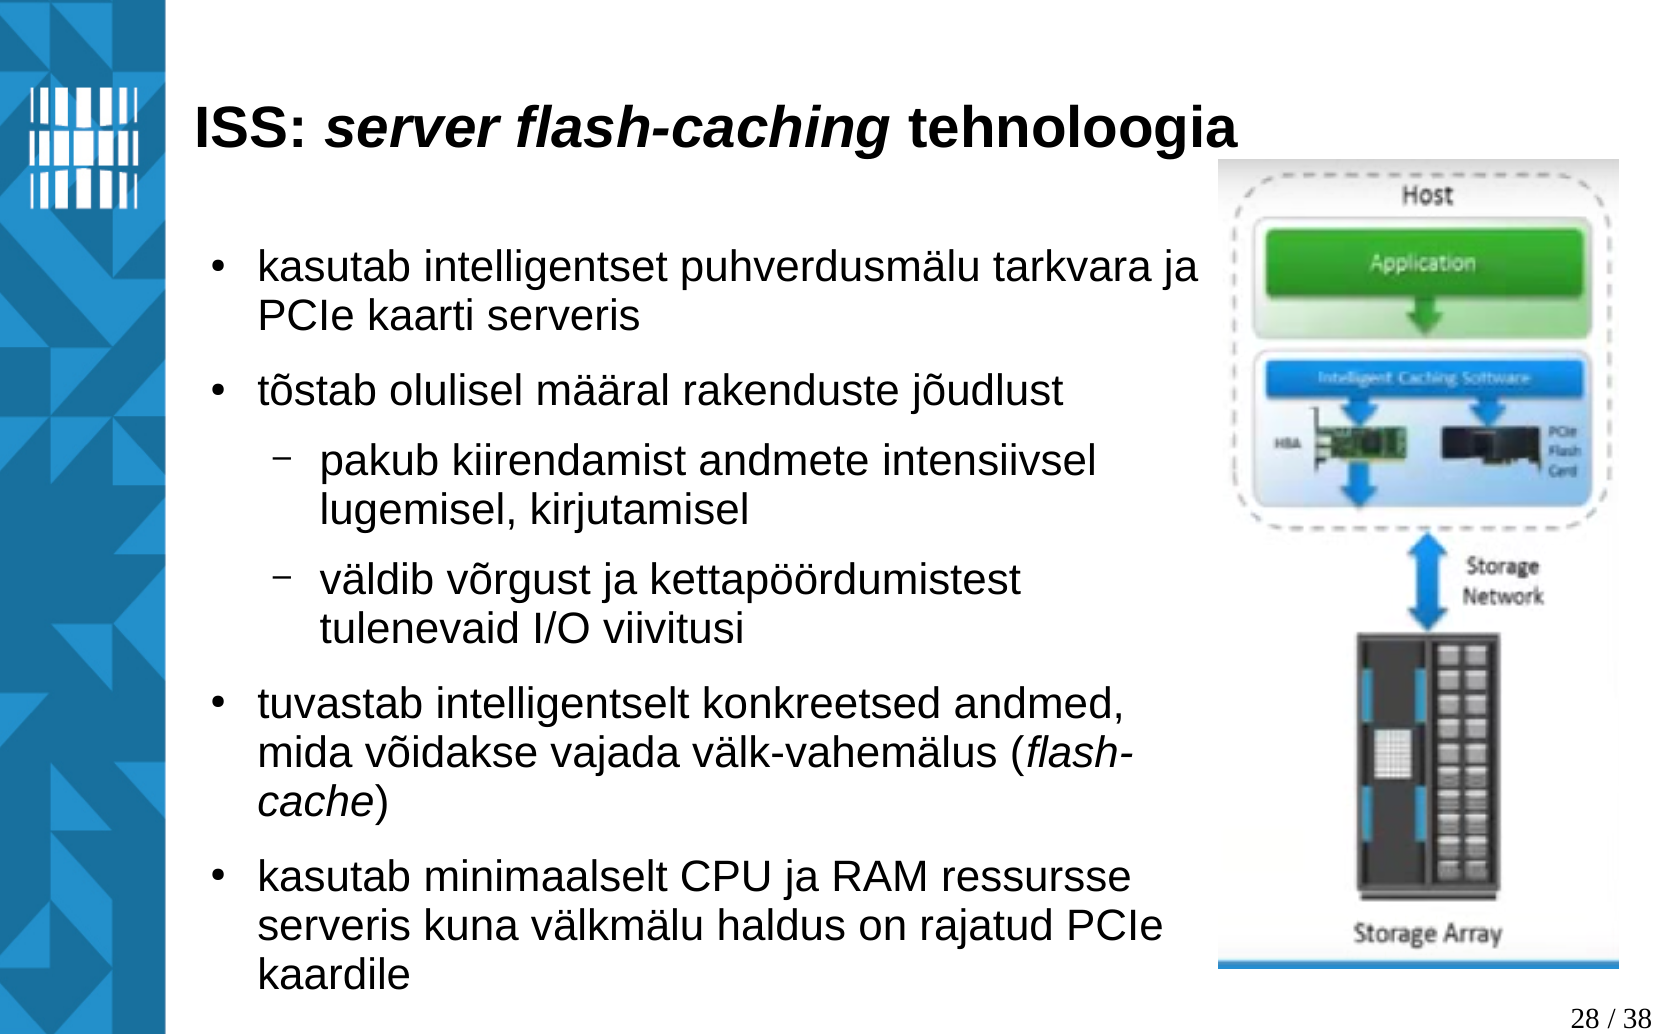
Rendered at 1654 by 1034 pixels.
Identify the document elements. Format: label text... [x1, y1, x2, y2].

title ISS: server flash-caching tehnoloogia [194, 24, 1575, 231]
list kasutab intelligentset puhverdusmälu tarkvara ja PCIe kaarti serveris tõstab olulisel määral rakenduste jõudlust pakub kiirendamist andmete intensiivsel lugemisel, kirjutamisel väldib võrgust ja kettapöördumistest tulenevaid I/O viivitusi tuvastab intelligentselt konkreetsed andmed, mida võidakse vajada välk-vahemälus (flash-cache) kasutab minimaalselt CPU ja RAM ressursse serveris kuna välkmälu haldus on rajatud PCIe kaardile [194, 241, 1203, 1004]
picture [1218, 159, 1619, 969]
